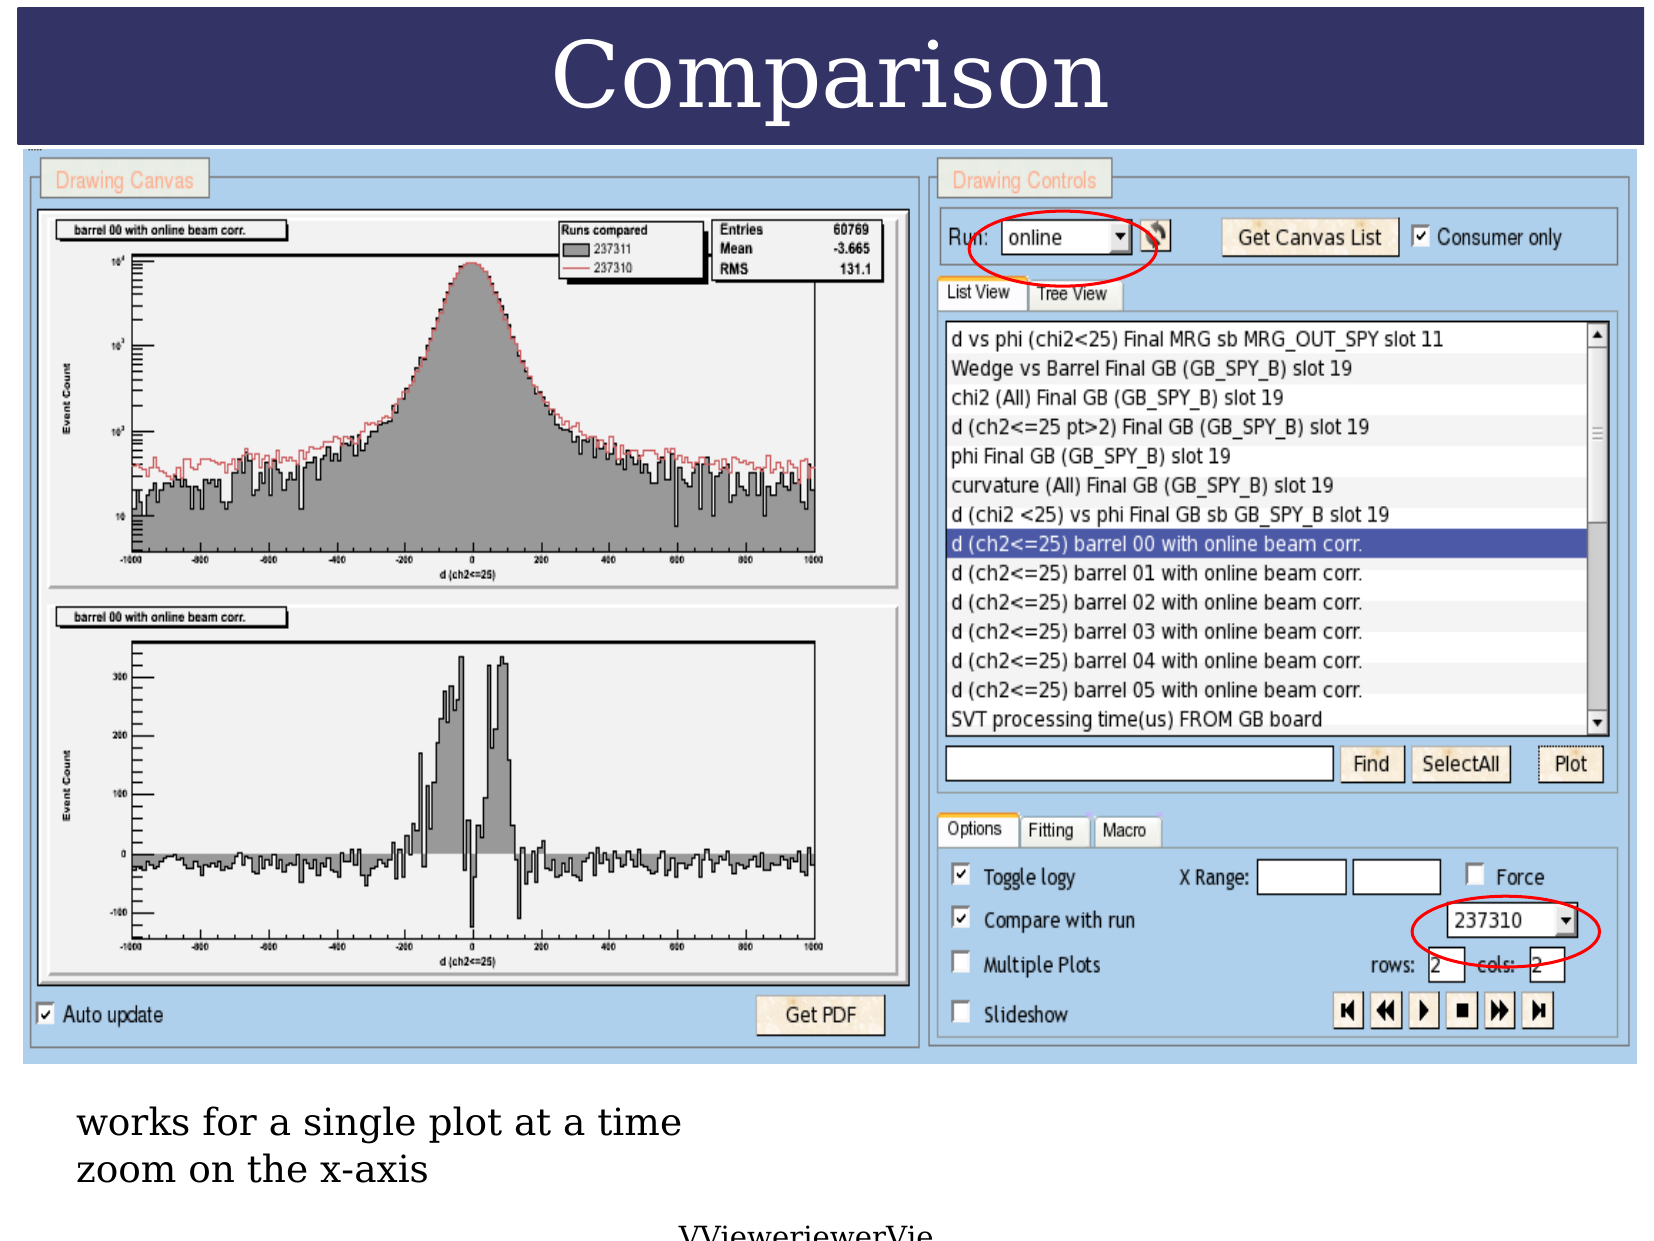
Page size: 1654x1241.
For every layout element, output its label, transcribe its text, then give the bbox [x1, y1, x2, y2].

picture [23, 149, 1637, 1064]
text_box works for a single plot at a time zoom on the x-axis [49, 1093, 1625, 1200]
title Comparison [17, 7, 1645, 145]
